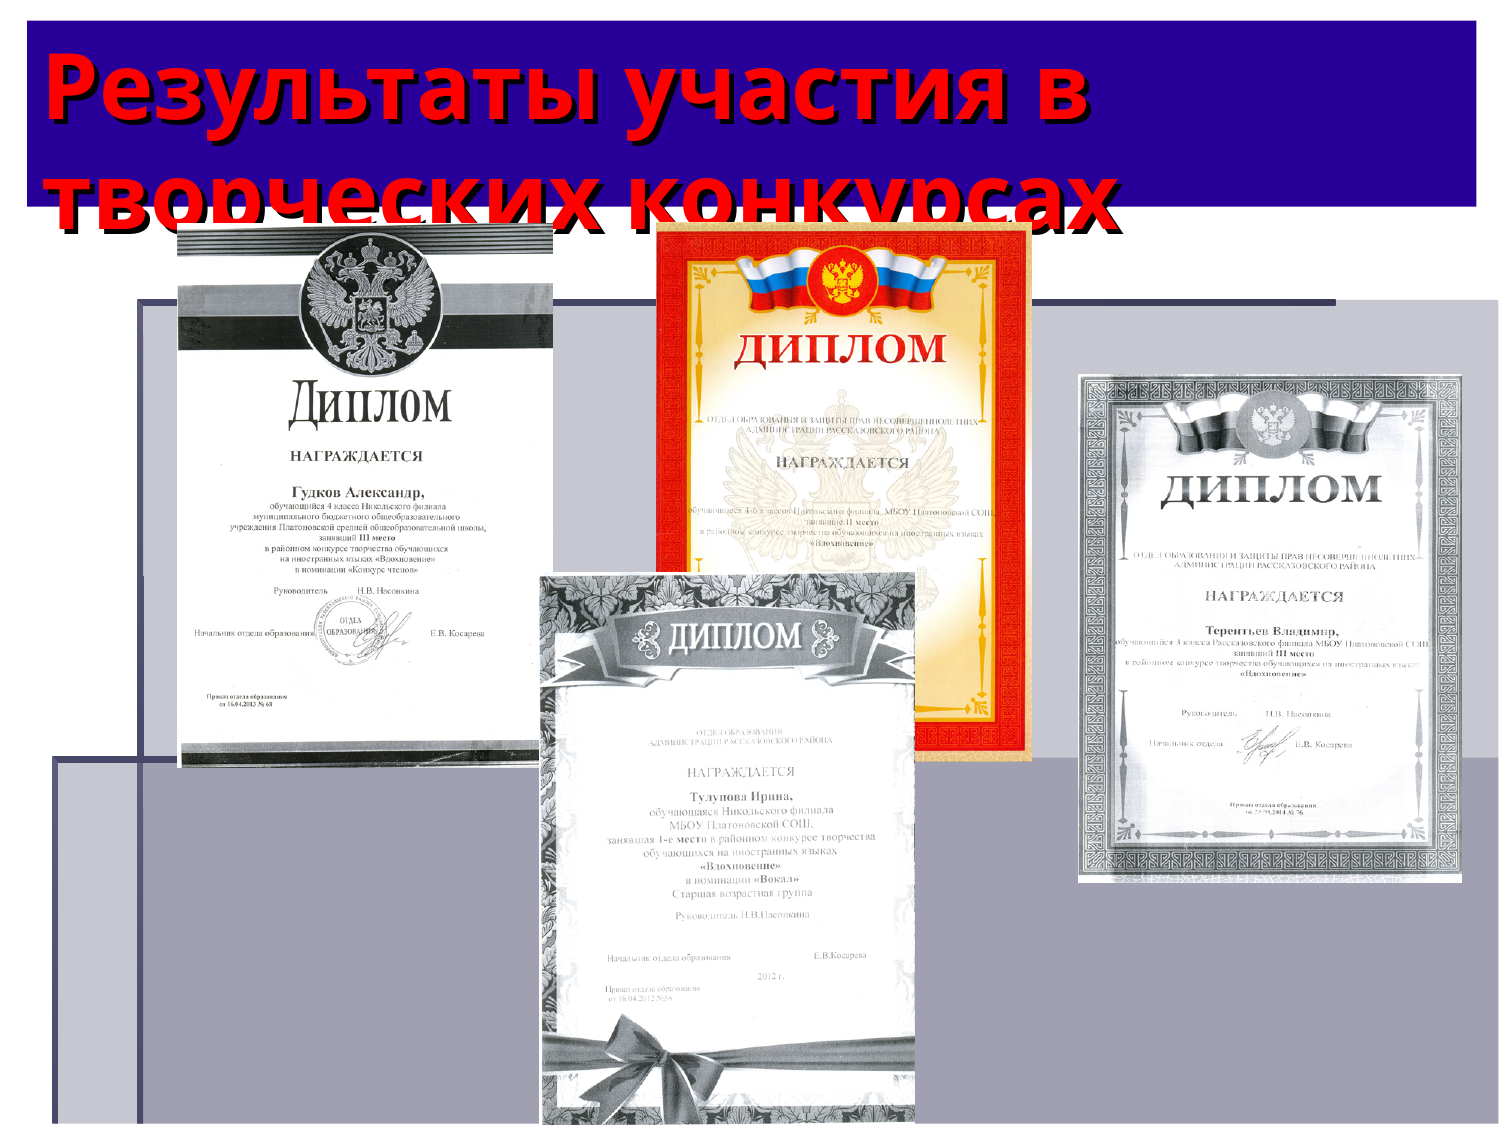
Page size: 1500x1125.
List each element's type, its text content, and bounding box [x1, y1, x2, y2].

picture [177, 222, 1032, 1125]
text_box Результаты участия в творческих конкурсах [27, 20, 1477, 207]
picture [1078, 375, 1462, 883]
